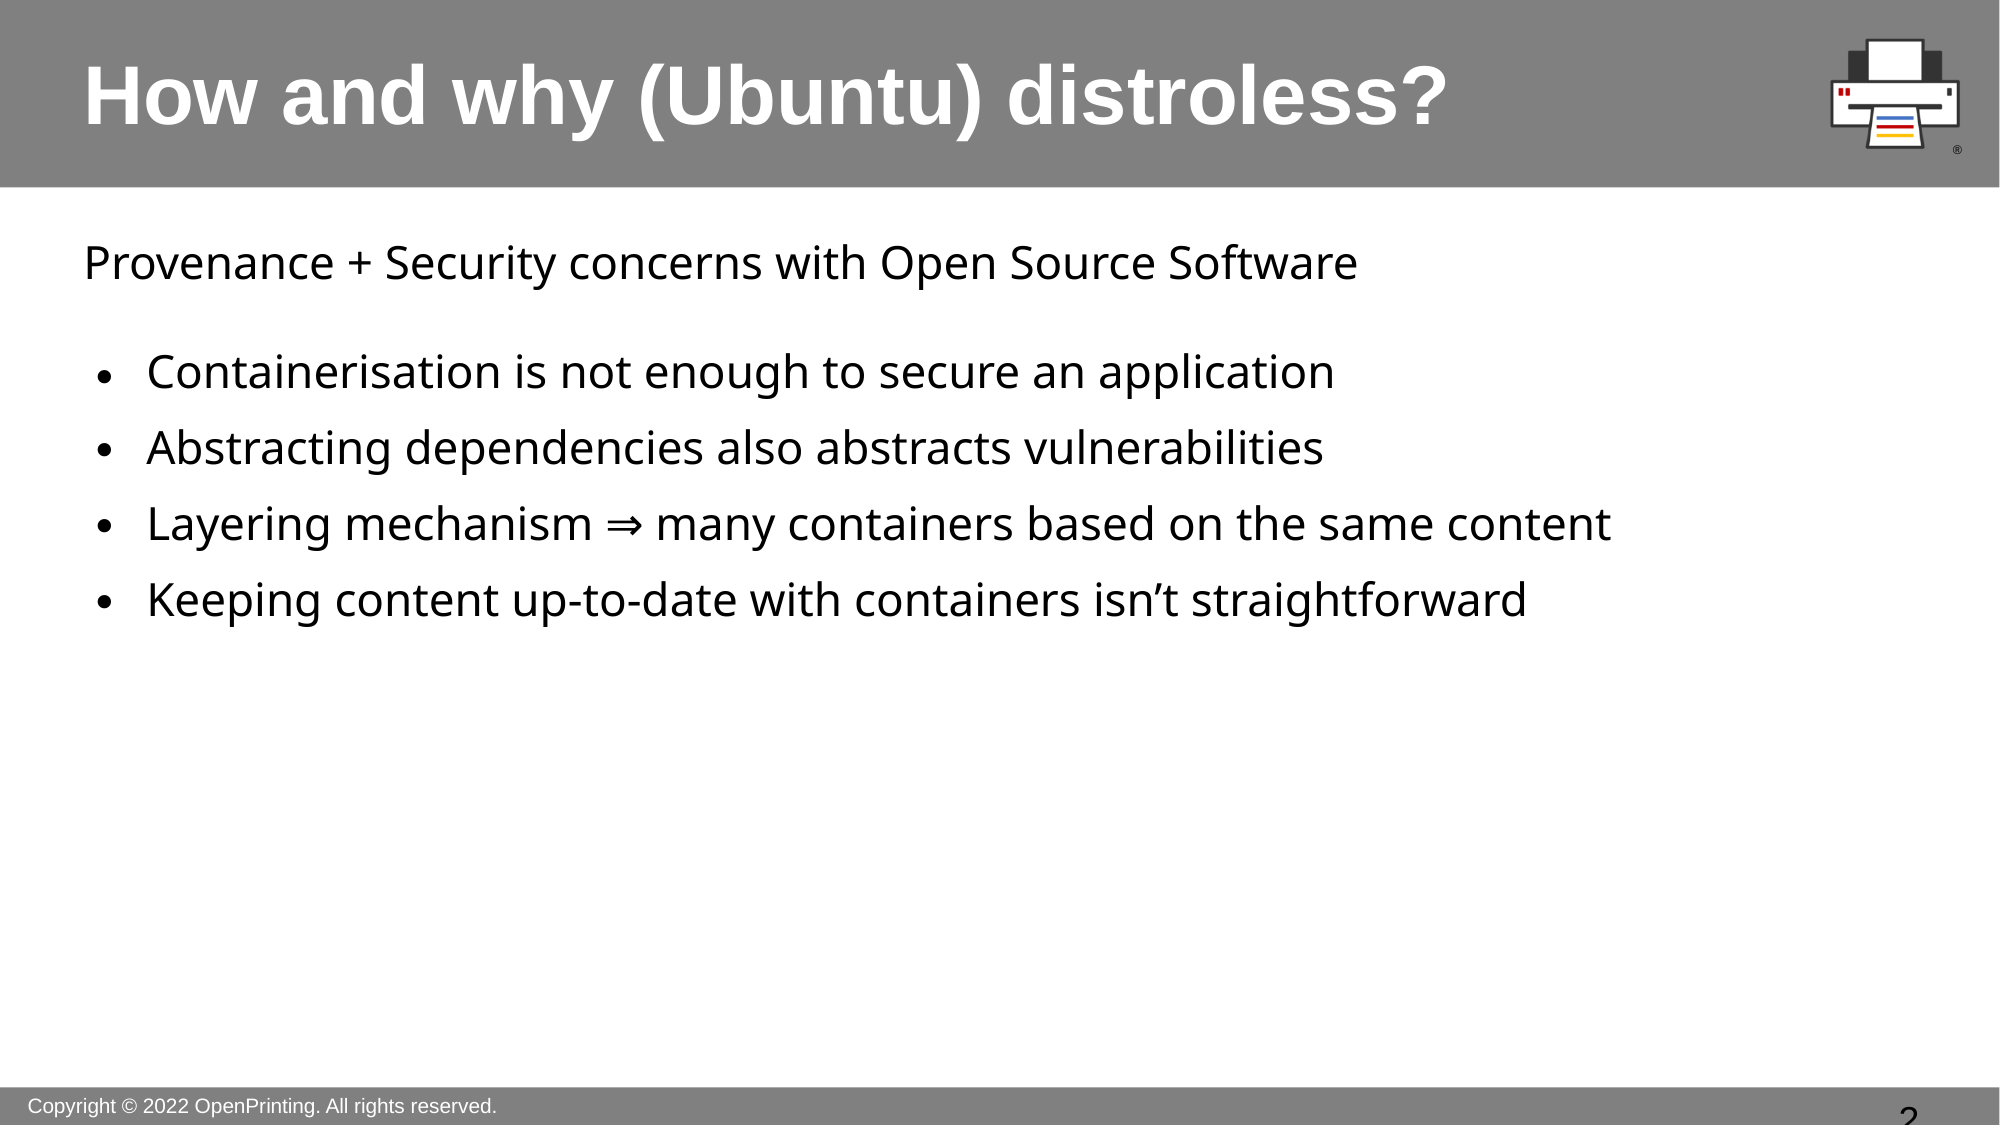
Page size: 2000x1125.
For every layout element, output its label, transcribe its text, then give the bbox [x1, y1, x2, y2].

picture [1825, 33, 1965, 154]
text_box Provenance + Security concerns with Open Source Software Containerisation is not enough to secure an application Abstracting dependencies also abstracts vulnerabilities Layering mechanism ⇒ many containers based on the same content Keeping content up-to-date with containers isn’t straightforward [74, 224, 1935, 1067]
text_box How and why (Ubuntu) distroless? [74, 7, 1785, 174]
